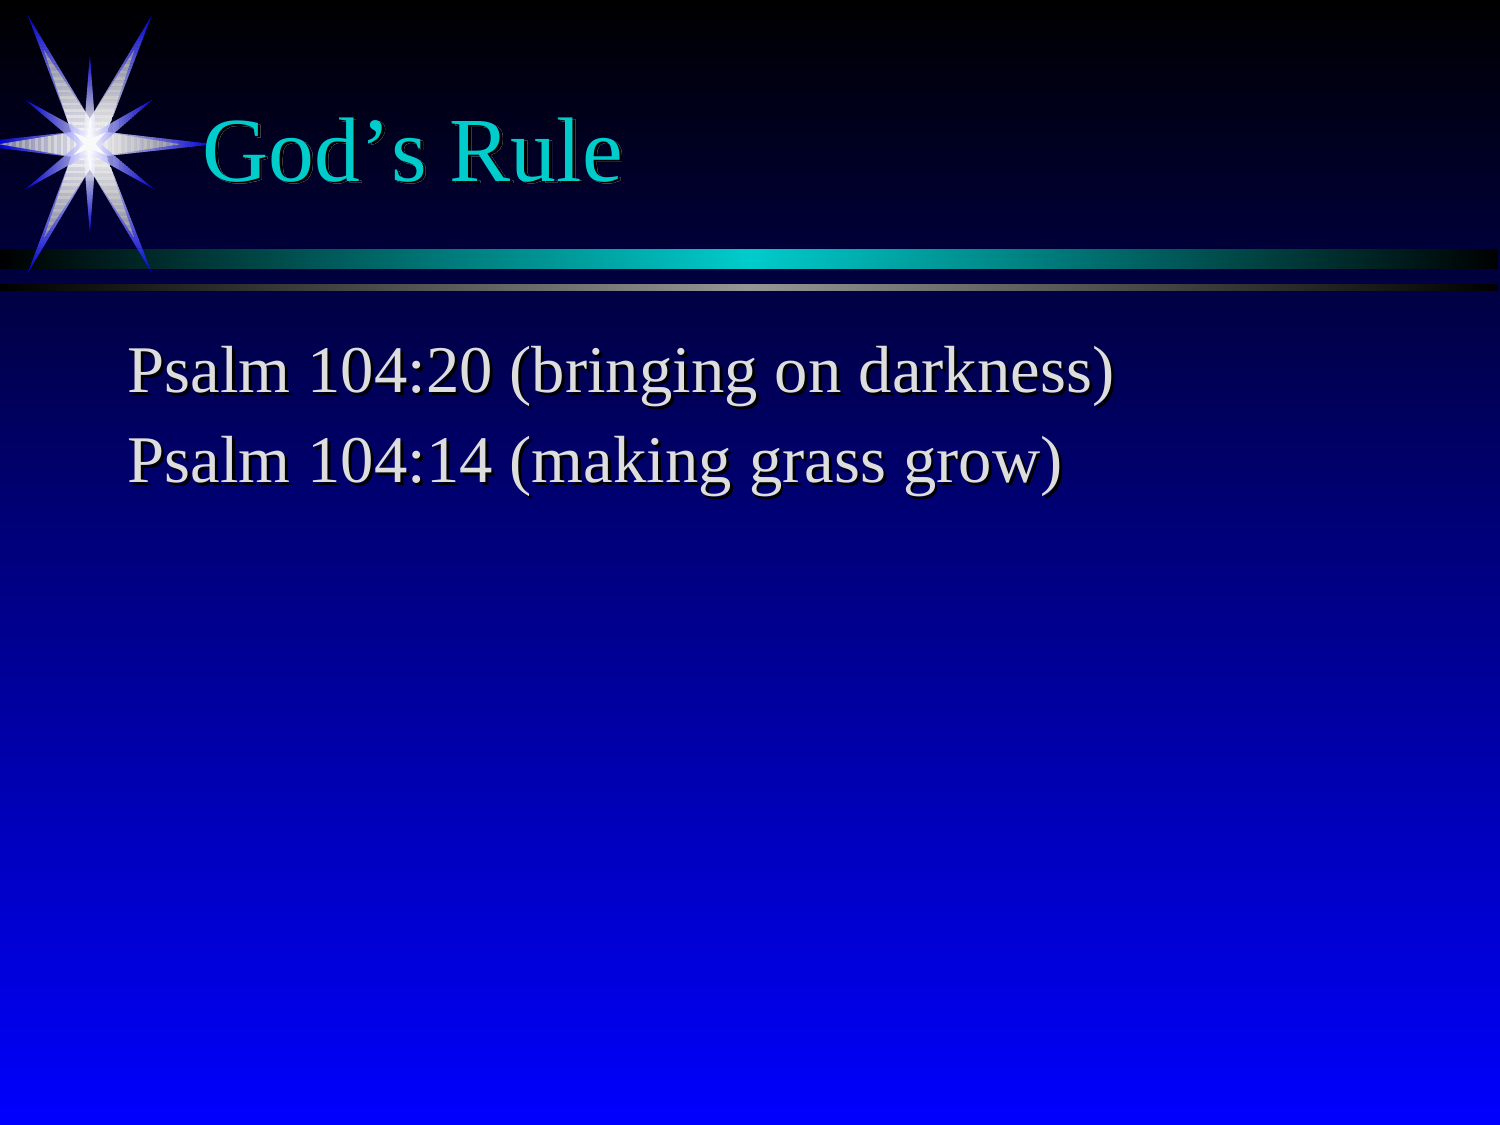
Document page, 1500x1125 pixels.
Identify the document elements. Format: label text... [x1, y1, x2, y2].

title God’s Rule [187, 56, 1463, 244]
list Psalm 104:20 (bringing on darkness) Psalm 104:14 (making grass grow) [112, 324, 1388, 1001]
